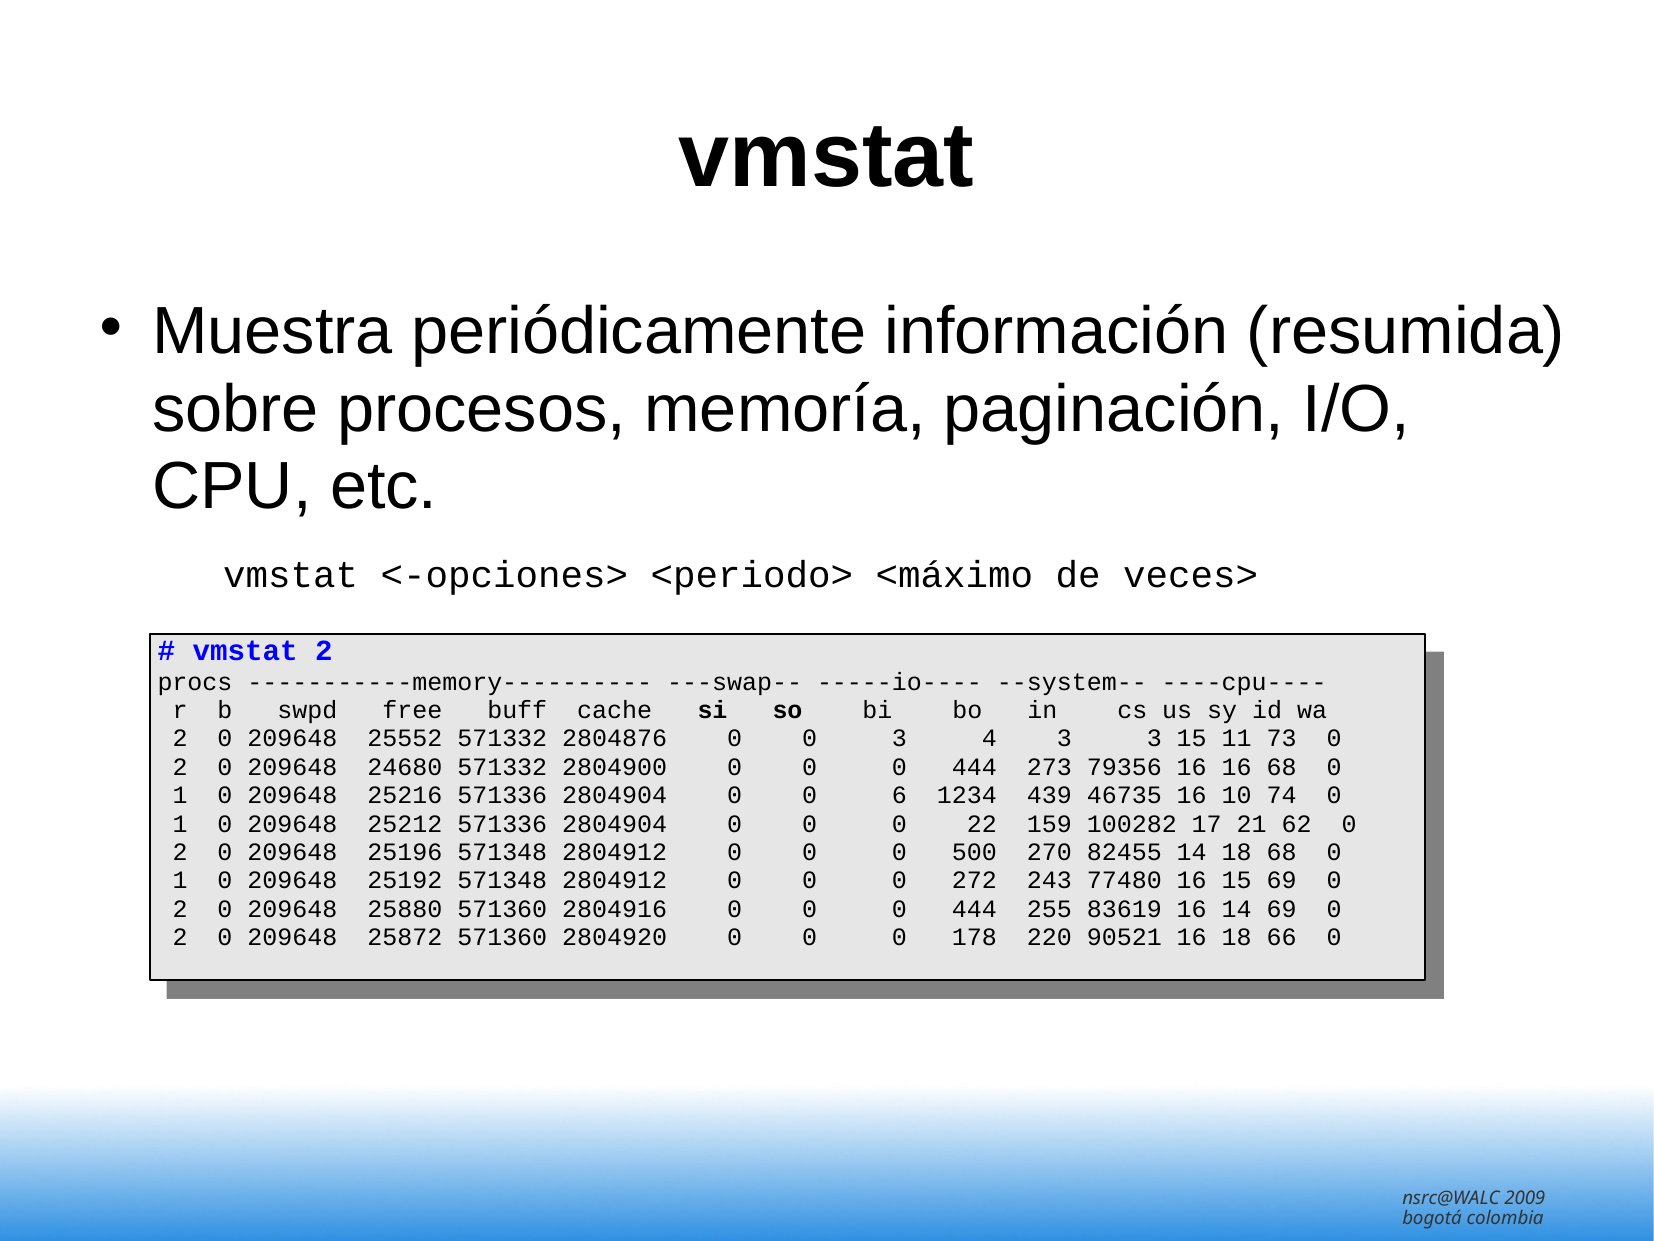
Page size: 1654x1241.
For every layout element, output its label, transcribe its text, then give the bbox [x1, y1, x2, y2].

list Muestra periódicamente información (resumida) sobre procesos, memoría, paginación, I/O, CPU, etc. vmstat <-opciones> <periodo> <máximo de veces> [82, 290, 1571, 612]
picture [0, 1083, 1654, 1241]
text_box # vmstat 2 procs -----------memory---------- ---swap-- -----io---- --system-- ----cpu---- r b swpd free buff cache si so bi bo in cs us sy id wa 2 0 209648 25552 571332 2804876 0 0 3 4 3 3 15 11 73 0 2 0 209648 24680 571332 2804900 0 0 0 444 273 79356 16 16 68 0 1 0 209648 25216 571336 2804904 0 0 6 1234 439 46735 16 10 74 0 1 0 209648 25212 571336 2804904 0 0 0 22 159 100282 17 21 62 0 2 0 209648 25196 571348 2804912 0 0 0 500 270 82455 14 18 68 0 1 0 209648 25192 571348 2804912 0 0 0 272 243 77480 16 15 69 0 2 0 209648 25880 571360 2804916 0 0 0 444 255 83619 16 14 69 0 2 0 209648 25872 571360 2804920 0 0 0 178 220 90521 16 18 66 0 [150, 634, 1426, 980]
title vmstat [82, 49, 1571, 257]
